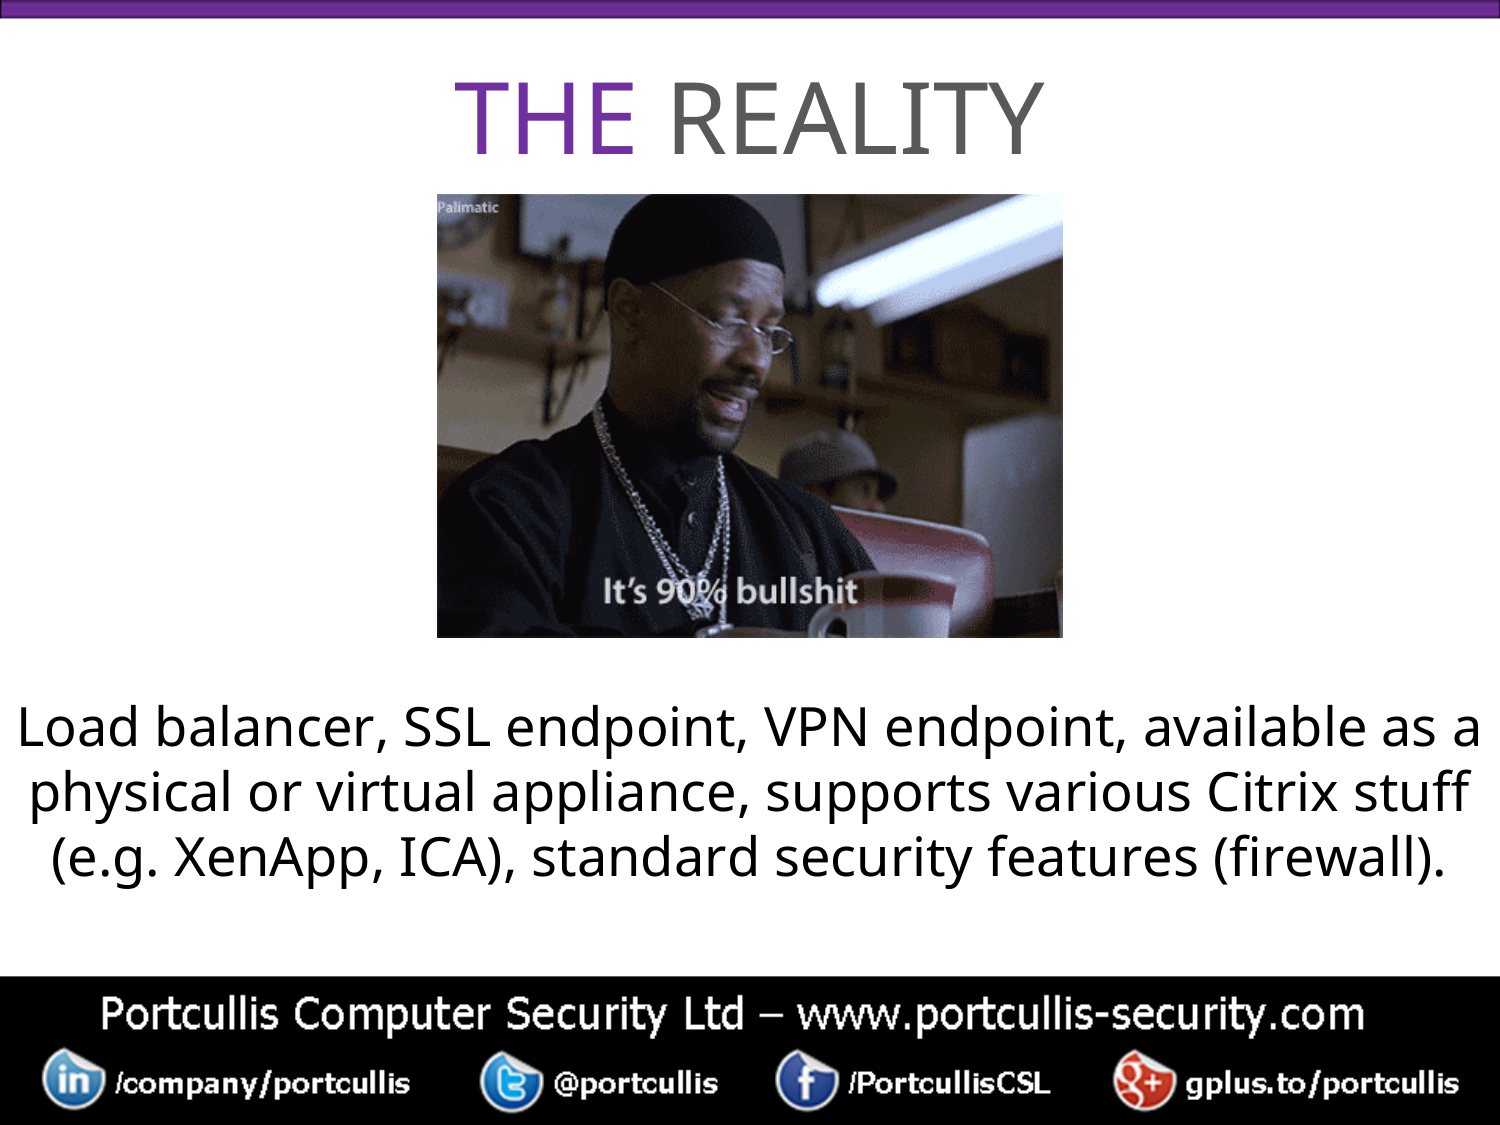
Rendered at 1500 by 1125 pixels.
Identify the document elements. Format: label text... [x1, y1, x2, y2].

picture [0, 0, 1500, 42]
title THE REALITY [0, 42, 1500, 202]
picture [0, 194, 1500, 685]
text_box Load balancer, SSL endpoint, VPN endpoint, available as a physical or virtual appliance, supports various Citrix stuff (e.g. XenApp, ICA), standard security features (firewall). [0, 685, 1500, 957]
picture [0, 957, 1500, 1125]
